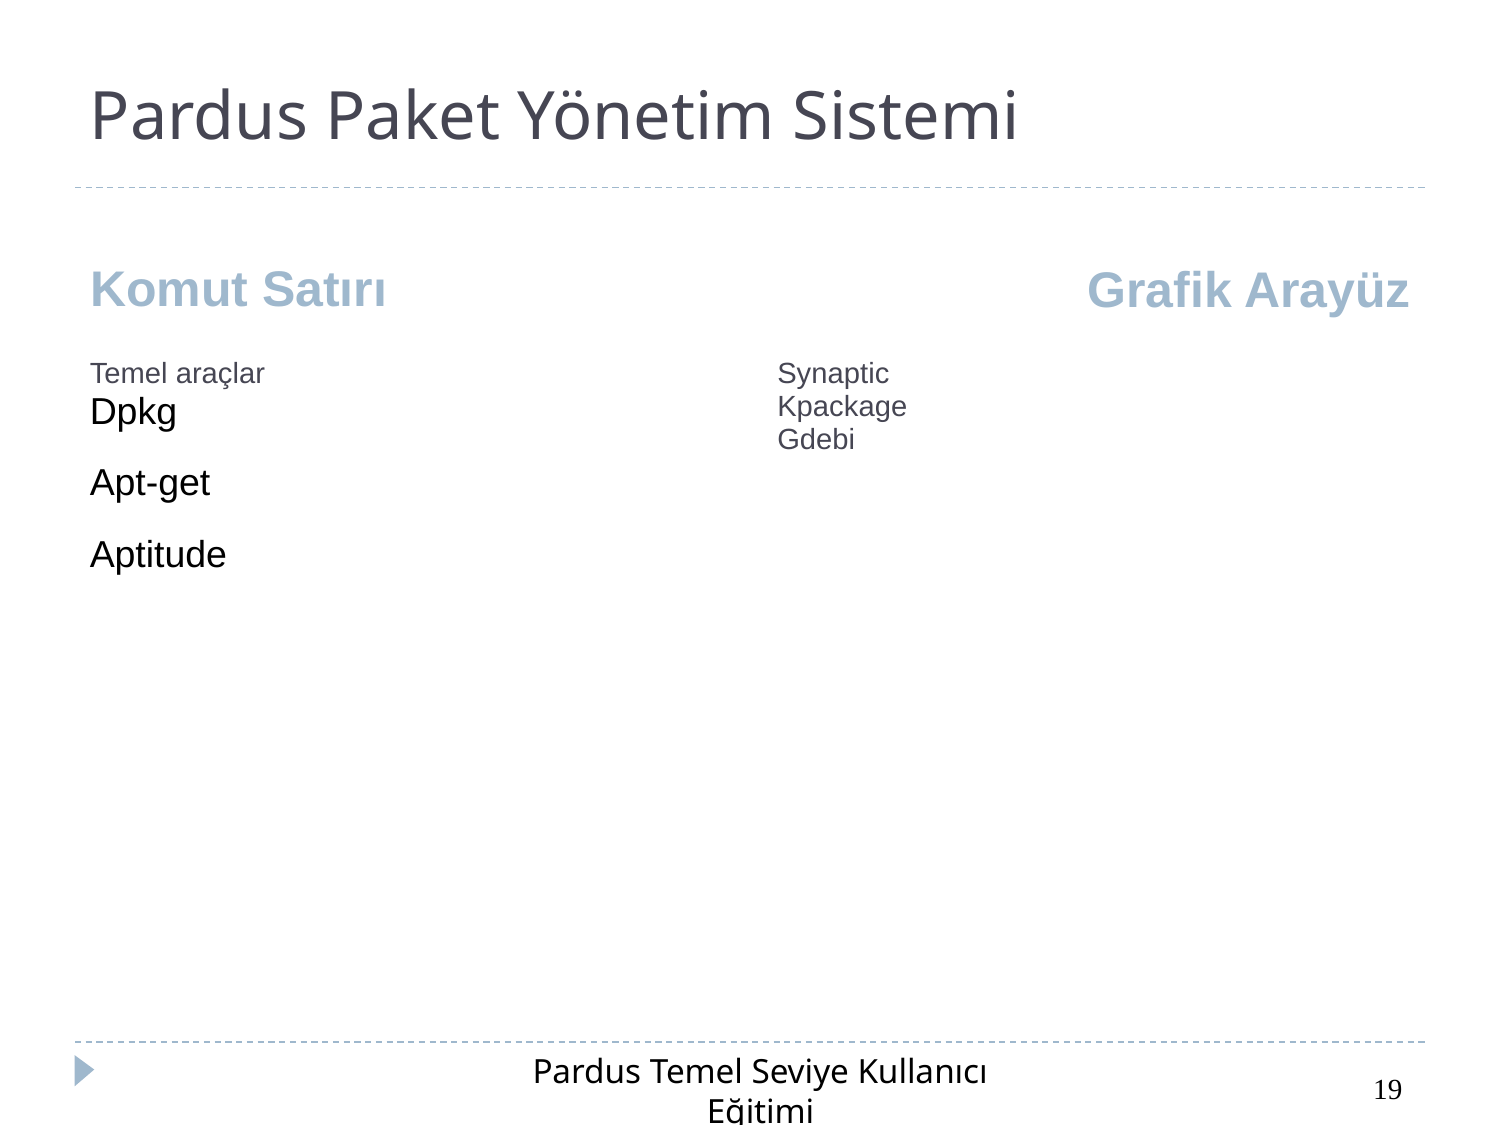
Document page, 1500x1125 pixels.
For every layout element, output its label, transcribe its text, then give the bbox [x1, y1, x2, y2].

list Temel araçlar Dpkg Apt-get Aptitude [75, 350, 738, 1013]
list Grafik Arayüz [762, 212, 1426, 325]
title Pardus Paket Yönetim Sistemi [75, 37, 1425, 188]
list Synaptic Kpackage Gdebi [762, 350, 1425, 1013]
list Komut Satırı [75, 210, 738, 324]
